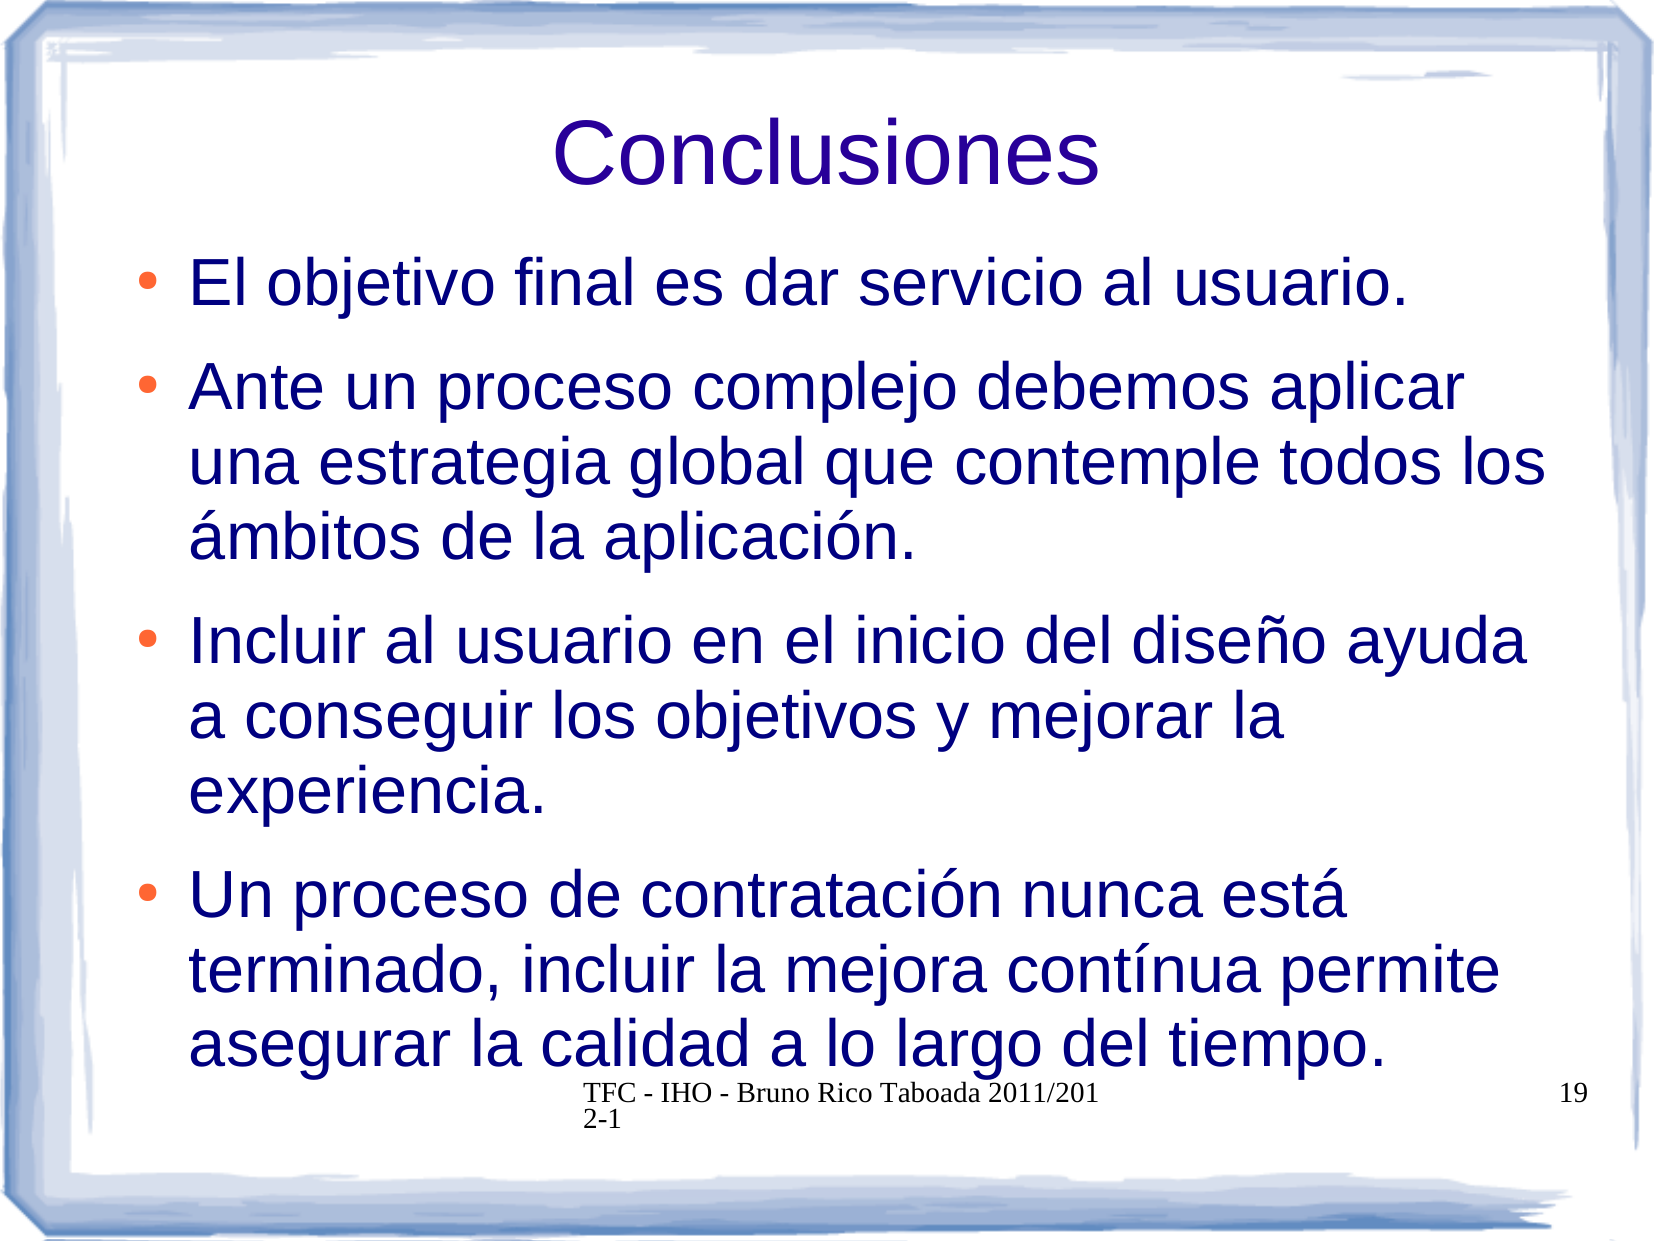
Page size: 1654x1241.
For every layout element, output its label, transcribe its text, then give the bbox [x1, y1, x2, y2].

picture [0, 0, 1654, 1241]
list El objetivo final es dar servicio al usuario. Ante un proceso complejo debemos aplicar una estrategia global que contemple todos los ámbitos de la aplicación. Incluir al usuario en el inicio del diseño ayuda a conseguir los objetivos y mejorar la experiencia. Un proceso de contratación nunca está terminado, incluir la mejora contínua permite asegurar la calidad a lo largo del tiempo. [118, 245, 1571, 1087]
title Conclusiones [82, 49, 1571, 257]
